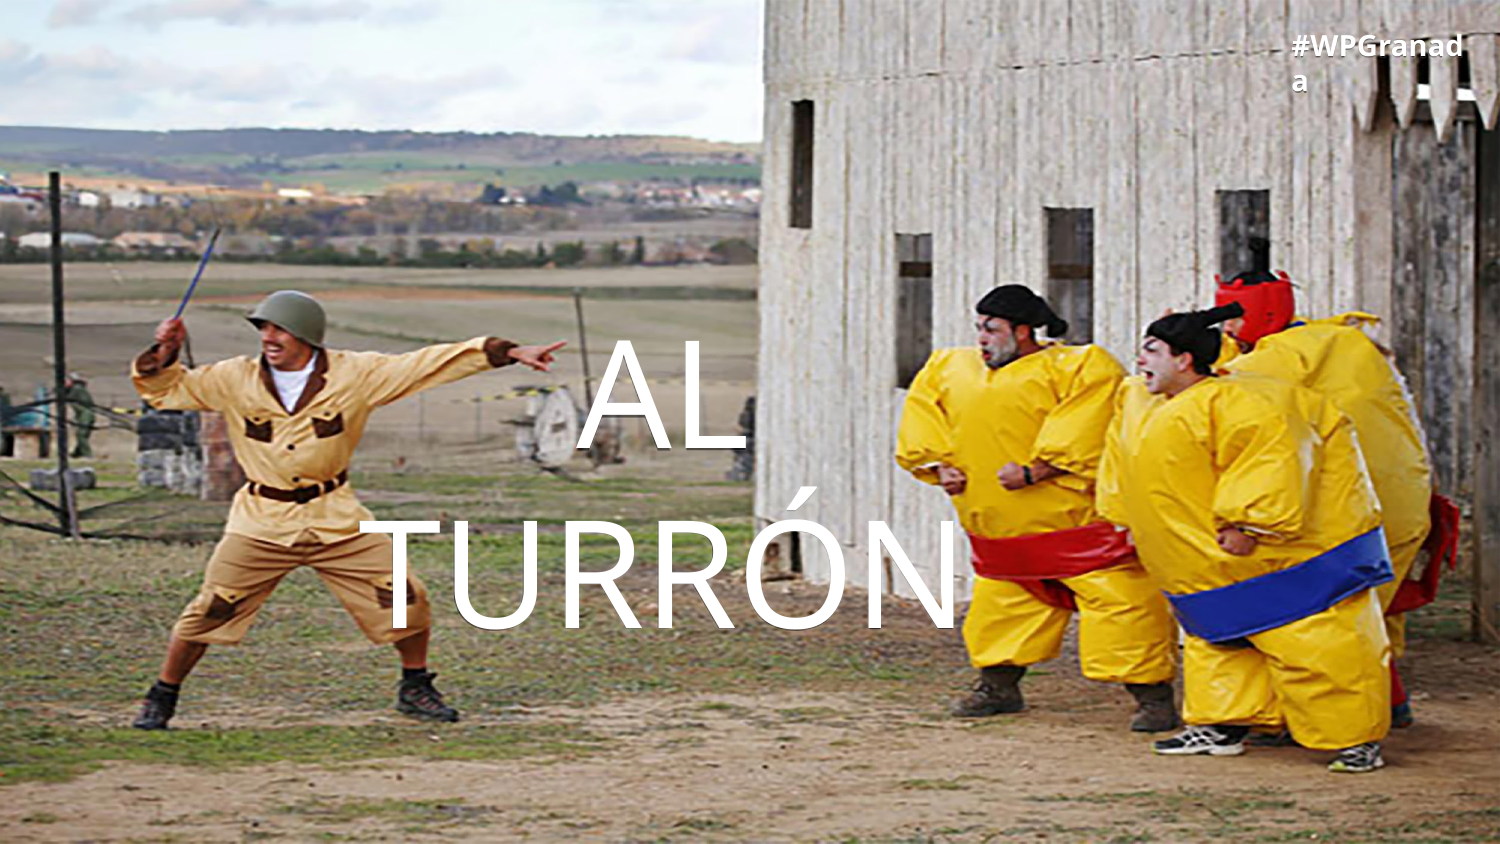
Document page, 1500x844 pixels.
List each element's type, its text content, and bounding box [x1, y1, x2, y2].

text_box AL TURRÓN [271, 283, 1056, 543]
text_box AL TURRÓN [579, 533, 618, 543]
picture [0, 0, 1500, 844]
text_box #WPGranada [1276, 12, 1480, 66]
text_box AL TURRÓN [672, 533, 711, 543]
text_box AL TURRÓN [769, 531, 822, 543]
